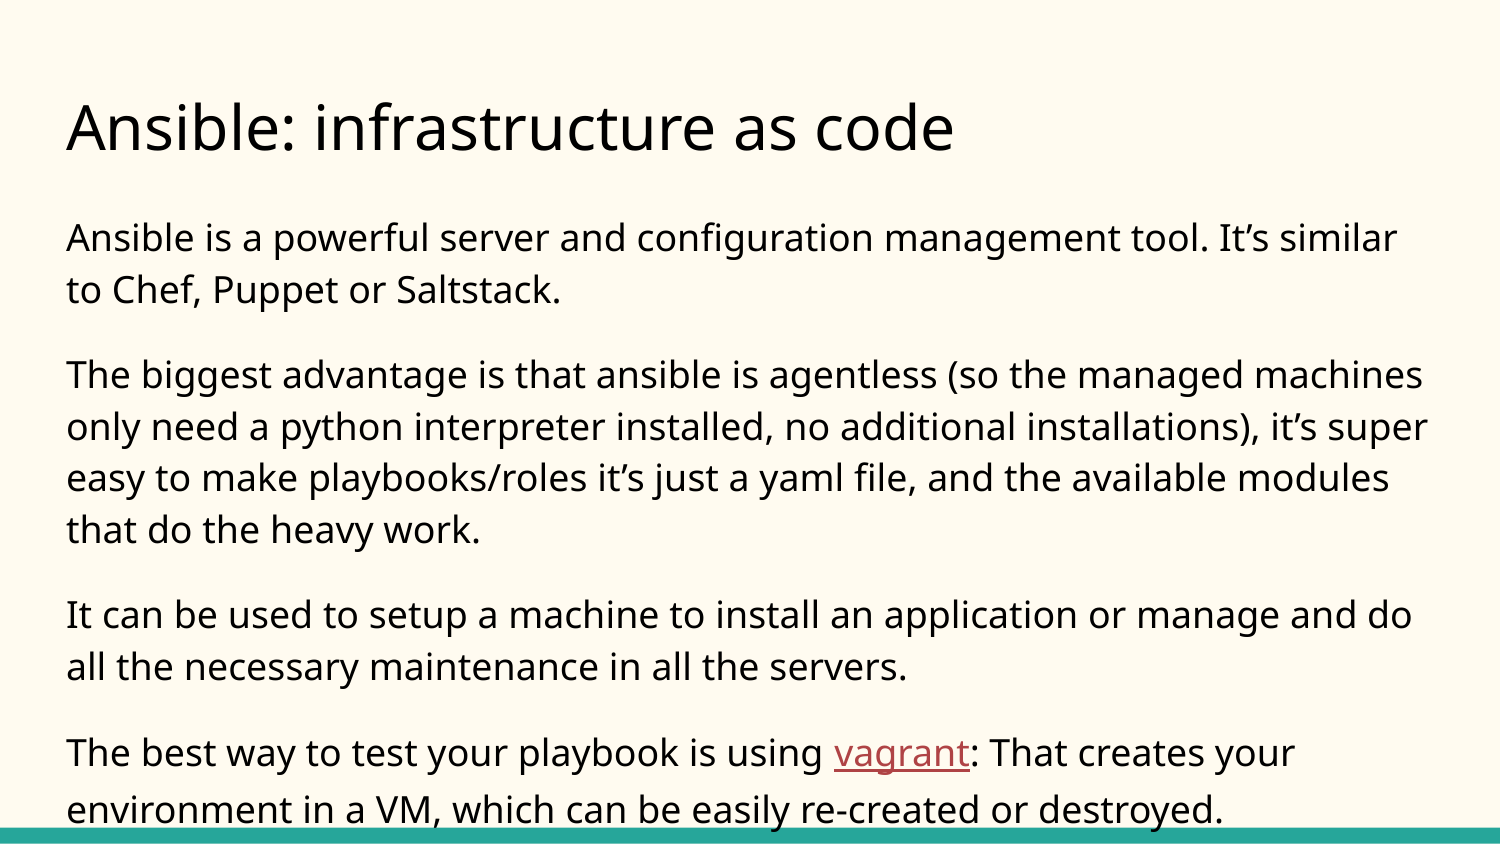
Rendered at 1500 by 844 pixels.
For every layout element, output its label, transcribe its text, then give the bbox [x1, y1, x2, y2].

list Ansible is a powerful server and configuration management tool. It’s similar to Chef, Puppet or Saltstack. The biggest advantage is that ansible is agentless (so the managed machines only need a python interpreter installed, no additional installations), it’s super easy to make playbooks/roles it’s just a yaml file, and the available modules that do the heavy work. It can be used to setup a machine to install an application or manage and do all the necessary maintenance in all the servers. The best way to test your playbook is using vagrant: That creates your environment in a VM, which can be easily re-created or destroyed. [51, 192, 1449, 815]
title Ansible: infrastructure as code [51, 72, 1449, 174]
